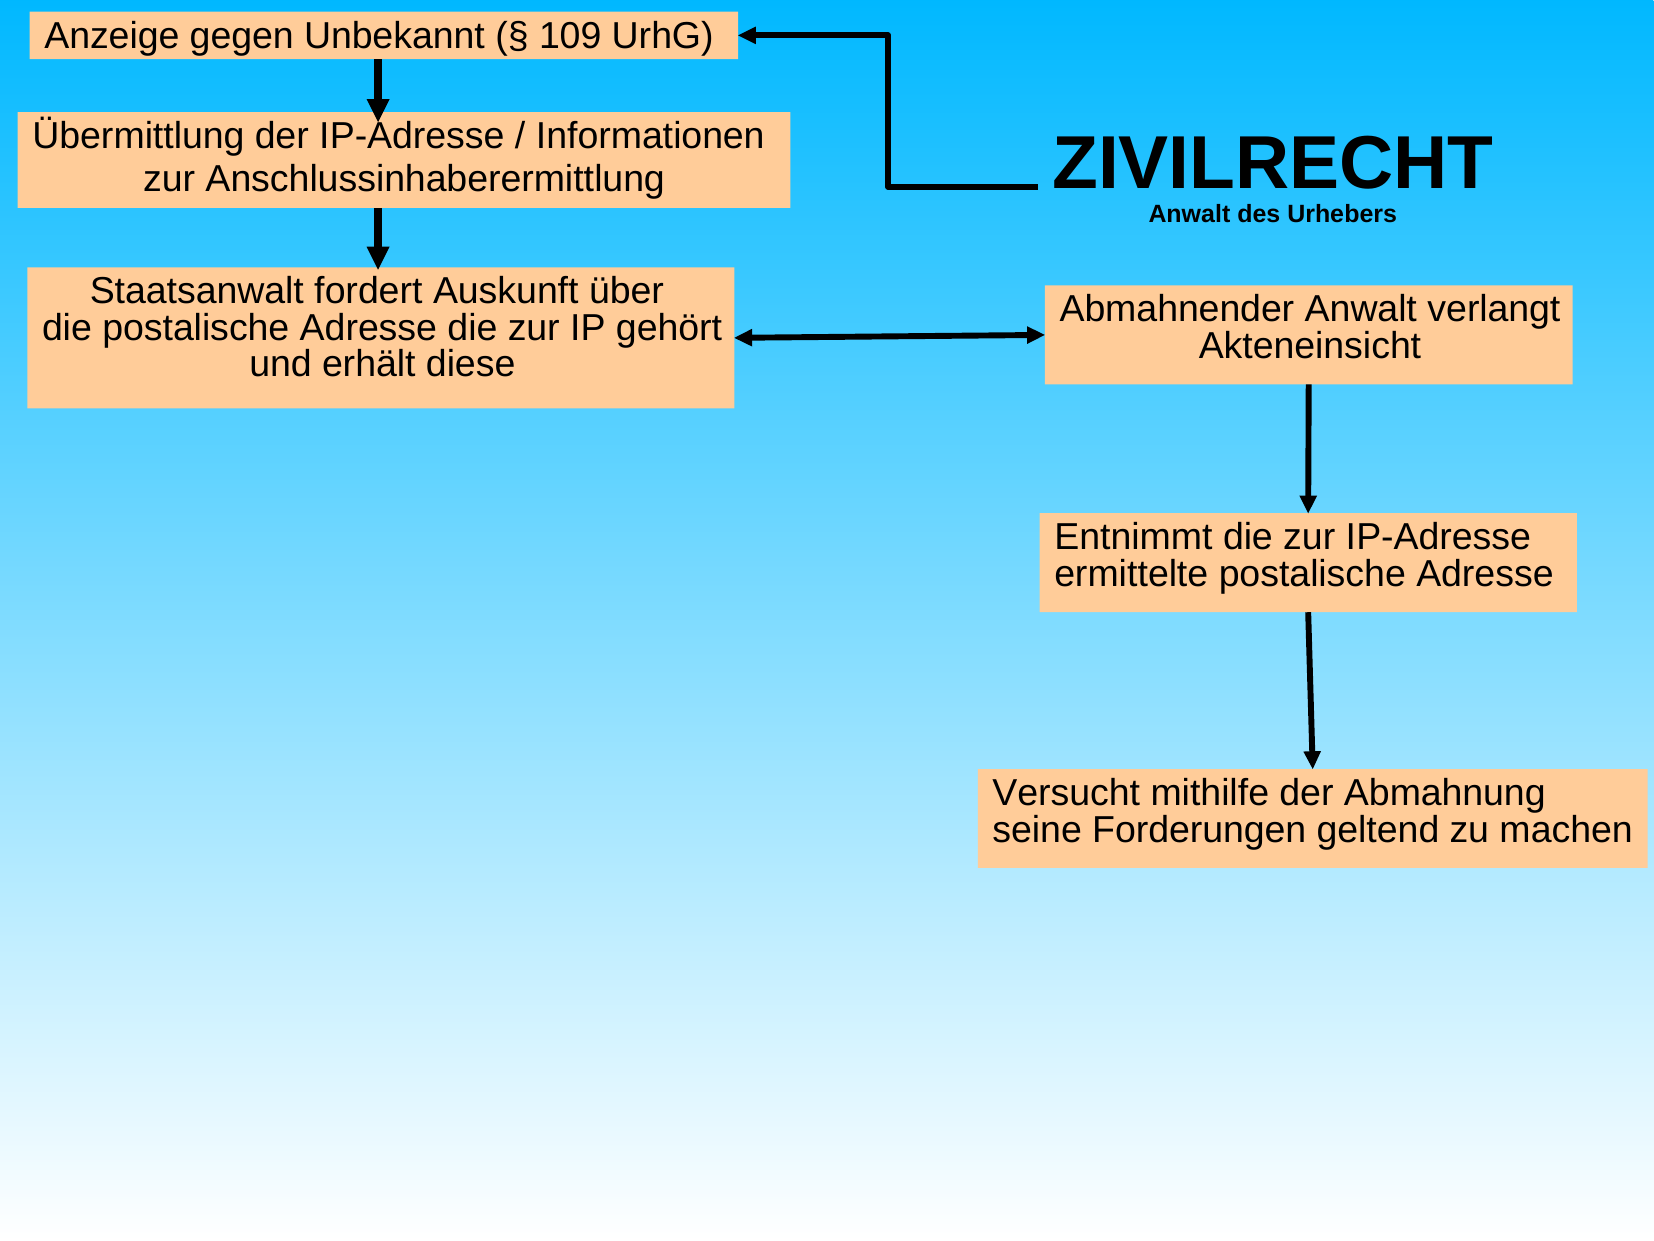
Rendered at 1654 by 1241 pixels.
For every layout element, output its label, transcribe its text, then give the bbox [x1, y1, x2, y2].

text_box Anzeige gegen Unbekannt (§ 109 UrhG) [29, 11, 739, 60]
text_box Übermittlung der IP-Adresse / Informationen zur Anschlussinhaberermittlung‏ [17, 112, 791, 206]
text_box ZIVILRECHT Anwalt des Urhebers [1037, 122, 1509, 251]
text_box Entnimmt die zur IP-Adresse ermittelte postalische Adresse [1039, 513, 1577, 613]
text_box Abmahnender Anwalt verlangt Akteneinsicht [1044, 285, 1573, 385]
text_box Versucht mithilfe der Abmahnung seine Forderungen geltend zu machen [977, 769, 1648, 868]
text_box Staatsanwalt fordert Auskunft über die postalische Adresse die zur IP gehört und erhält diese [27, 267, 735, 409]
